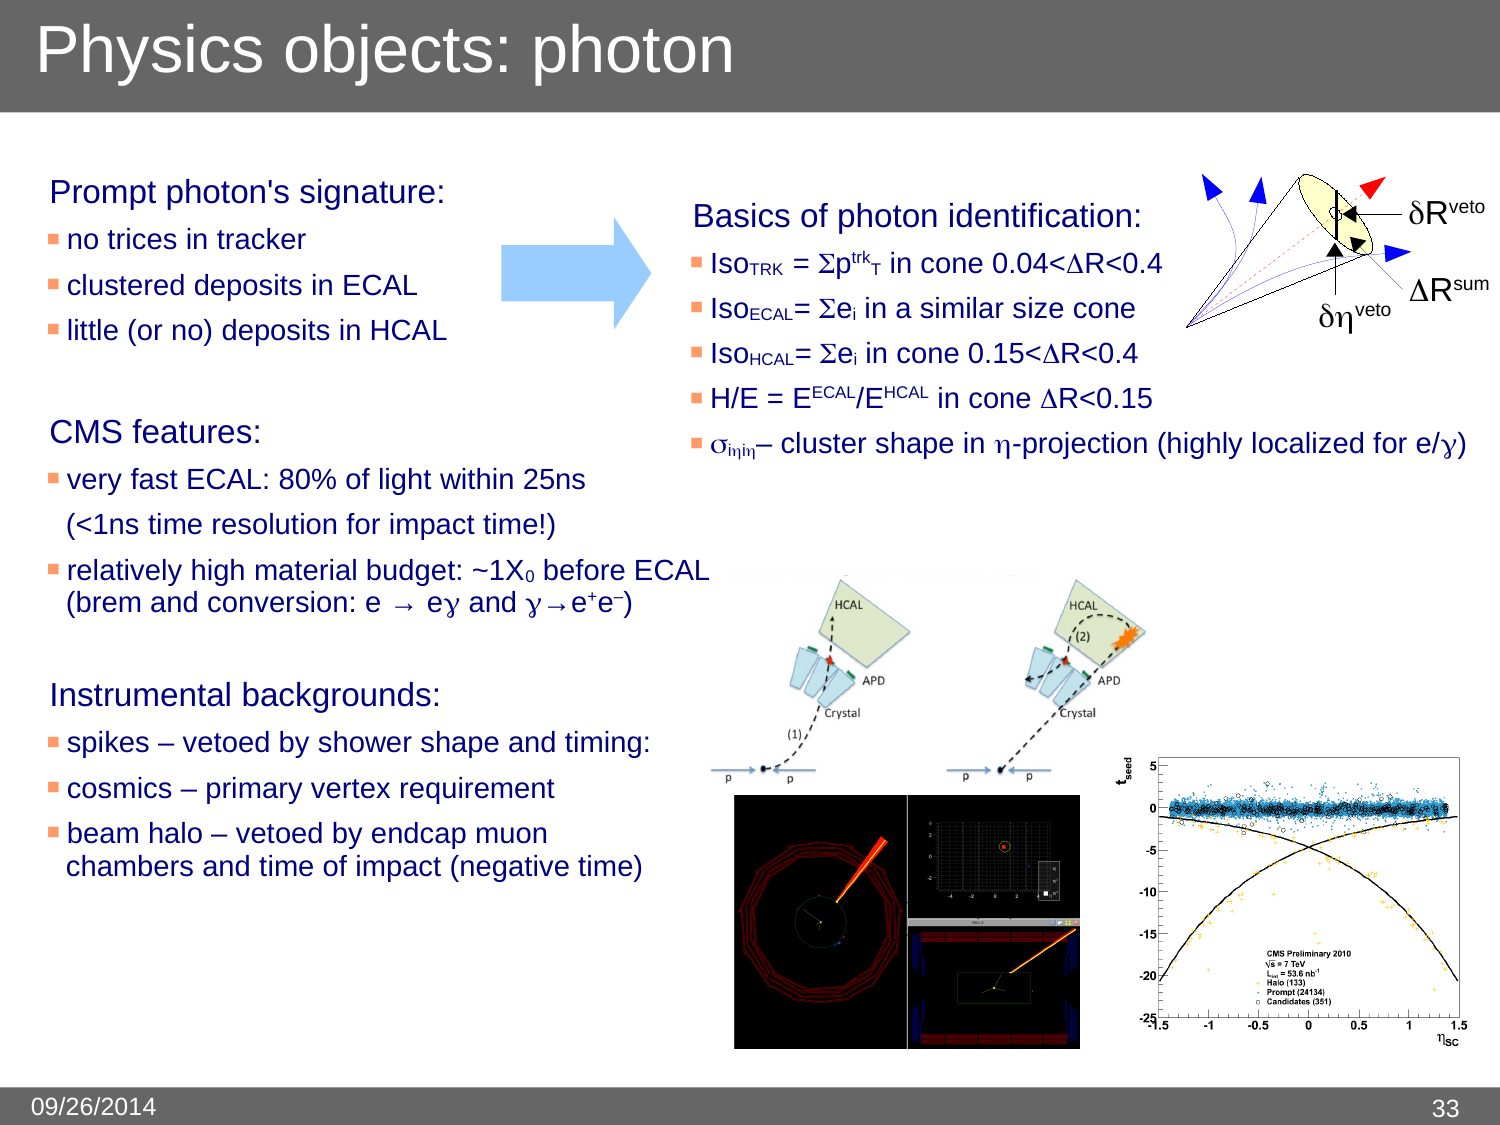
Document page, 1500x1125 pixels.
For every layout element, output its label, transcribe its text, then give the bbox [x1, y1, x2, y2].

picture [751, 575, 1489, 1051]
text_box DRsum [1409, 268, 1500, 313]
text_box [1355, 248, 1366, 255]
text_box Basics of photon identification: IsoTRK = SptrkT in cone 0.04<DR<0.4 IsoECAL= Sei in a similar size cone IsoHCAL= Sei in cone 0.15<DR<0.4 H/E = EECAL/EHCAL in cone DR<0.15 sihih– cluster shape in h-projection (highly localized for e/g) [751, 167, 1500, 490]
text_box dRveto [1408, 191, 1499, 236]
title Physics objects: photon [35, 0, 1236, 113]
text_box [1337, 192, 1373, 254]
text_box [501, 217, 652, 330]
text_box Prompt photon's signature: no trices in tracker clustered deposits in ECAL little (or no) deposits in HCAL CMS features: very fast ECAL: 80% of light within 25ns (<1ns time resolution for impact time!) relatively high material budget: ~1X0 before ECAL (brem and conversion: e → eg and g→e+e–) Instrumental backgrounds: spikes – vetoed by shower shape and timing: cosmics – primary vertex requirement beam halo – vetoed by endcap muon chambers and time of impact (negative time) [49, 165, 751, 937]
text_box dhveto [1318, 293, 1426, 338]
picture [734, 795, 1080, 1049]
text_box [1298, 174, 1336, 239]
